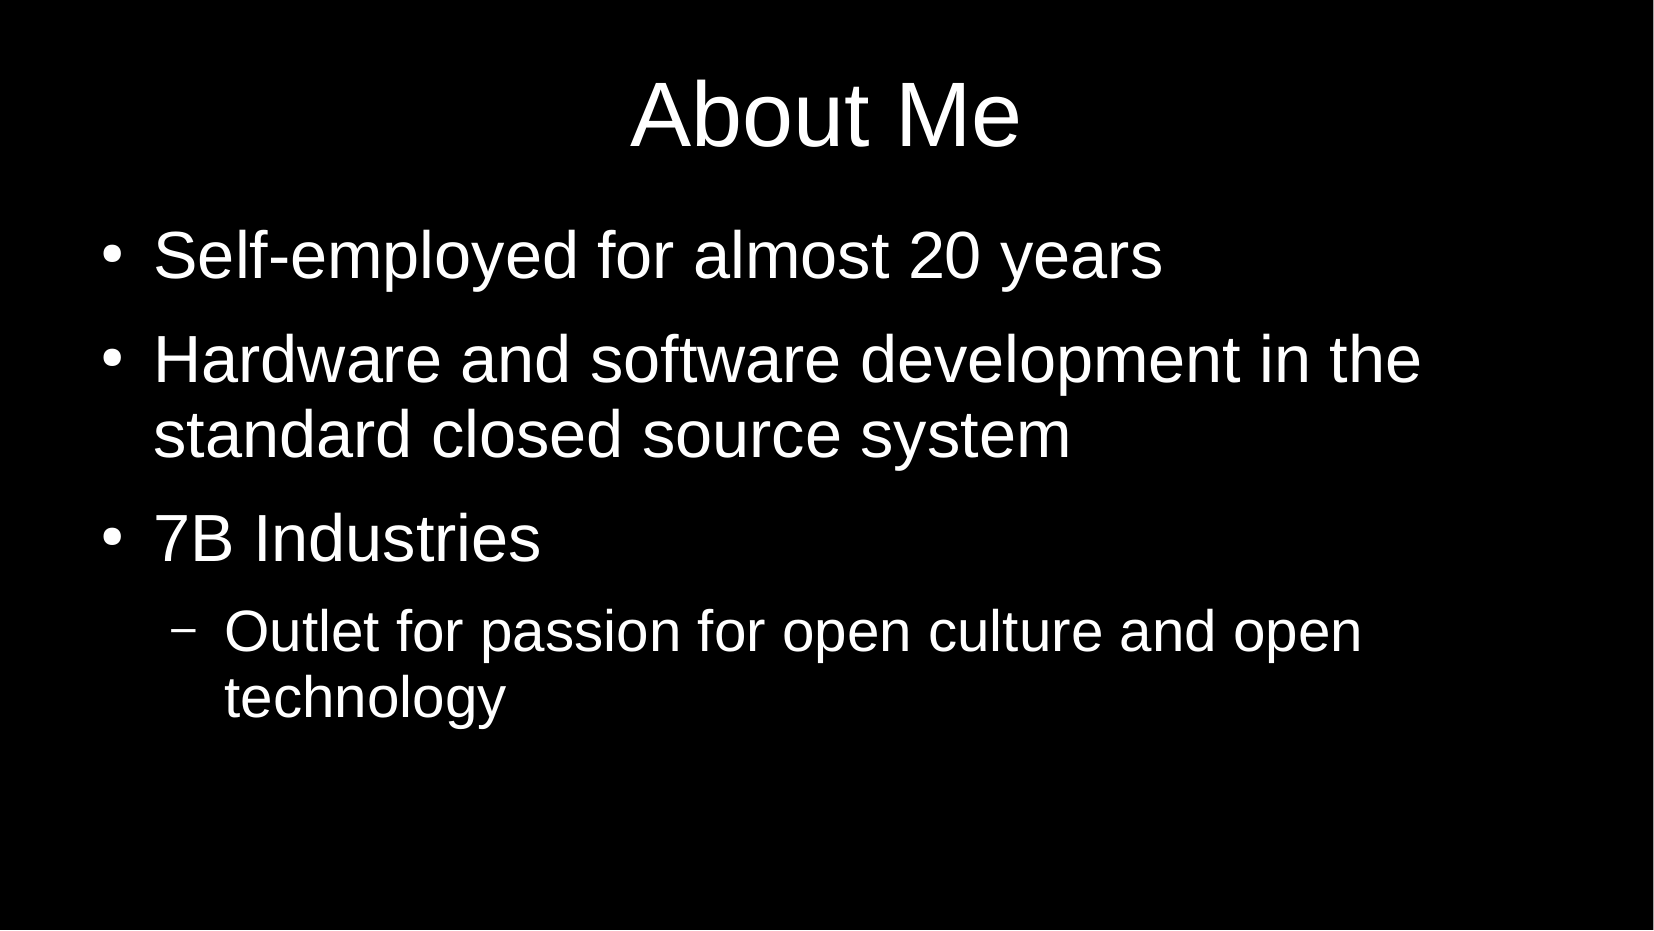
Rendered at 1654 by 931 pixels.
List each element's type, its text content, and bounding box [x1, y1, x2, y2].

title About Me [82, 37, 1571, 193]
list Self-employed for almost 20 years Hardware and software development in the standard closed source system 7B Industries Outlet for passion for open culture and open technology [82, 217, 1571, 758]
